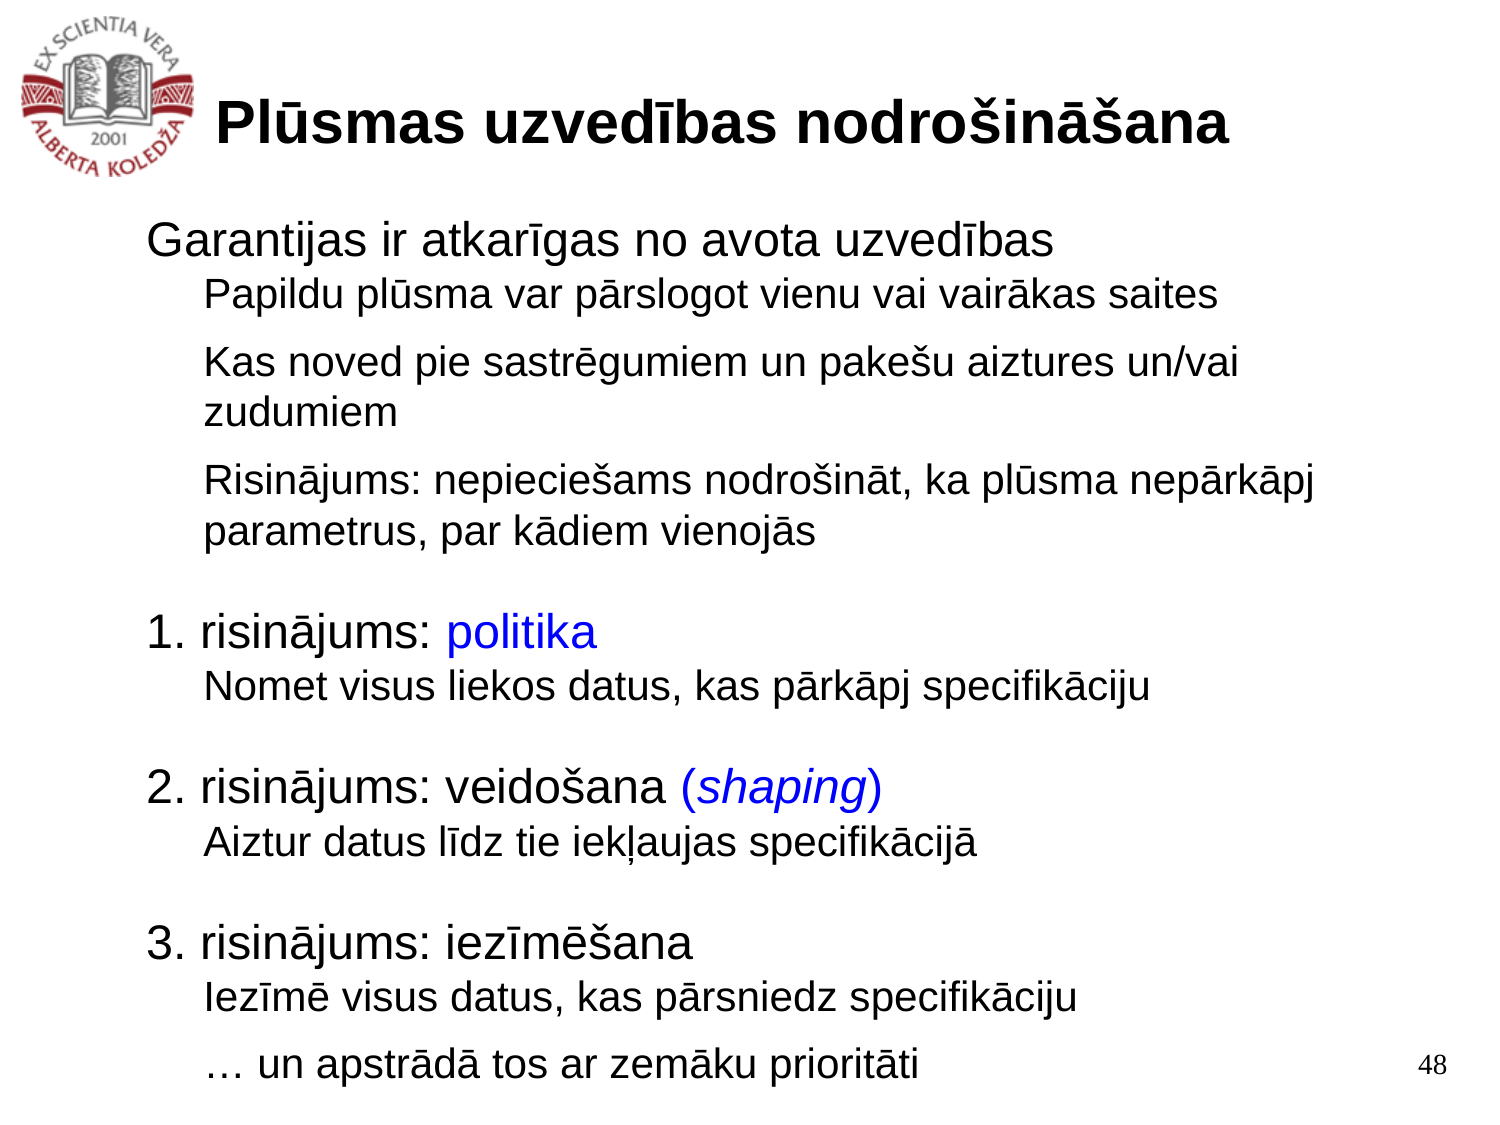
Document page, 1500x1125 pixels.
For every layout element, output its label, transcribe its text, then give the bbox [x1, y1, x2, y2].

title Plūsmas uzvedības nodrošināšana [50, 62, 1374, 175]
picture [21, 16, 194, 177]
list Garantijas ir atkarīgas no avota uzvedības Papildu plūsma var pārslogot vienu vai vairākas saites Kas noved pie sastrēgumiem un pakešu aiztures un/vai zudumiem Risinājums: nepieciešams nodrošināt, ka plūsma nepārkāpj parametrus, par kādiem vienojās 1. risinājums: politika Nomet visus liekos datus, kas pārkāpj specifikāciju 2. risinājums: veidošana (shaping) Aiztur datus līdz tie iekļaujas specifikācijā 3. risinājums: iezīmēšana Iezīmē visus datus, kas pārsniedz specifikāciju … un apstrādā tos ar zemāku prioritāti [74, 200, 1463, 1101]
